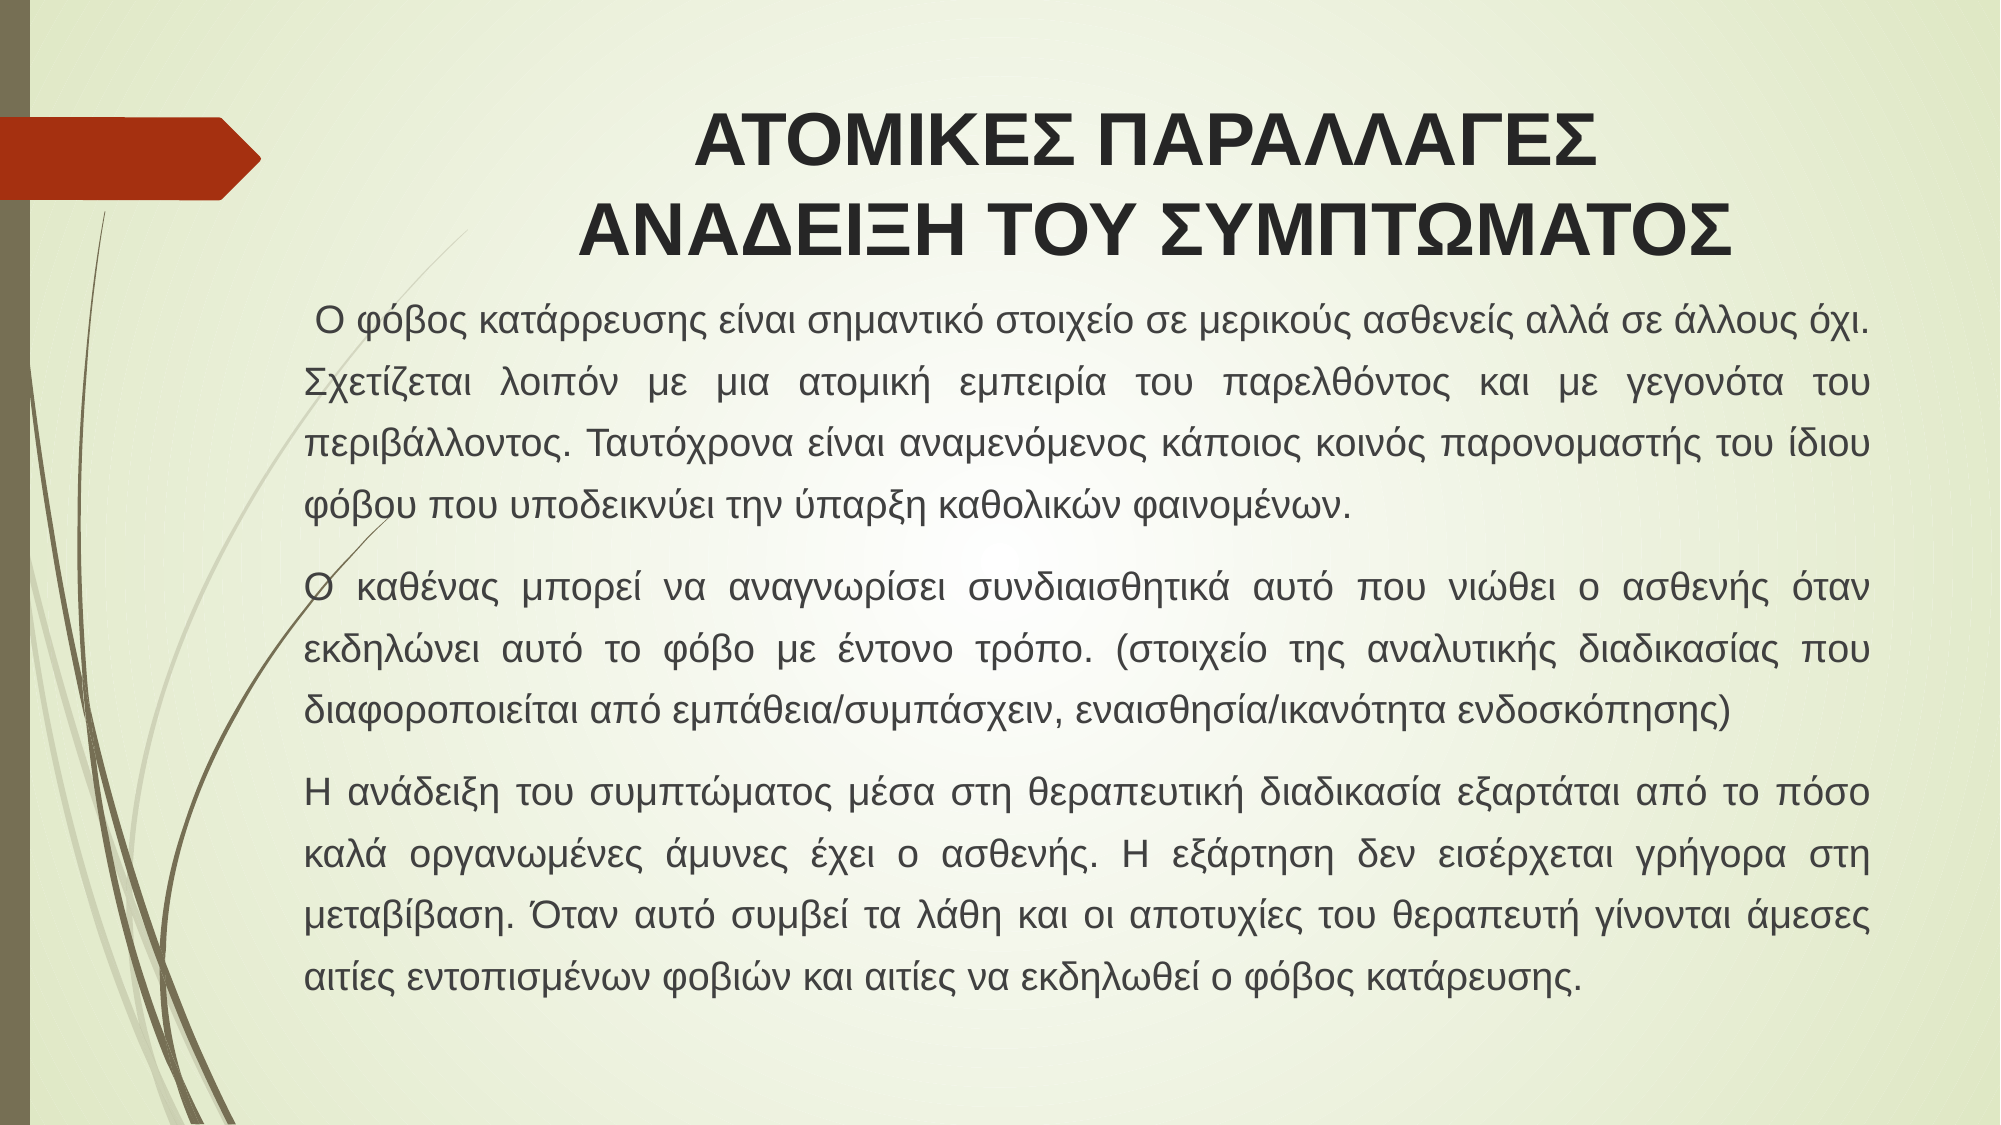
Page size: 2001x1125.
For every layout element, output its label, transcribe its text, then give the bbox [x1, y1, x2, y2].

title ΑΤΟΜΙΚΕΣ ΠΑΡΑΛΛΑΓΕΣ ΑΝΑΔΕΙΞΗ ΤΟΥ ΣΥΜΠΤΩΜΑΤΟΣ [425, 82, 1888, 272]
list Ο φόβος κατάρρευσης είναι σημαντικό στοιχείο σε μερικούς ασθενείς αλλά σε άλλους όχι. Σχετίζεται λοιπόν με μια ατομική εμπειρία του παρελθόντος και με γεγονότα του περιβάλλοντος. Ταυτόχρονα είναι αναμενόμενος κάποιος κοινός παρονομαστής του ίδιου φόβου που υποδεικνύει την ύπαρξη καθολικών φαινομένων. Ο καθένας μπορεί να αναγνωρίσει συνδιαισθητικά αυτό που νιώθει ο ασθενής όταν εκδηλώνει αυτό το φόβο με έντονο τρόπο. (στοιχείο της αναλυτικής διαδικασίας που διαφοροποιείται από εμπάθεια/συμπάσχειν, εναισθησία/ικανότητα ενδοσκόπησης) Η ανάδειξη του συμπτώματος μέσα στη θεραπευτική διαδικασία εξαρτάται από το πόσο καλά οργανωμένες άμυνες έχει ο ασθενής. Η εξάρτηση δεν εισέρχεται γρήγορα στη μεταβίβαση. Όταν αυτό συμβεί τα λάθη και οι αποτυχίες του θεραπευτή γίνονται άμεσες αιτίες εντοπισμένων φοβιών και αιτίες να εκδηλωθεί ο φόβος κατάρευσης. [288, 272, 1888, 1125]
